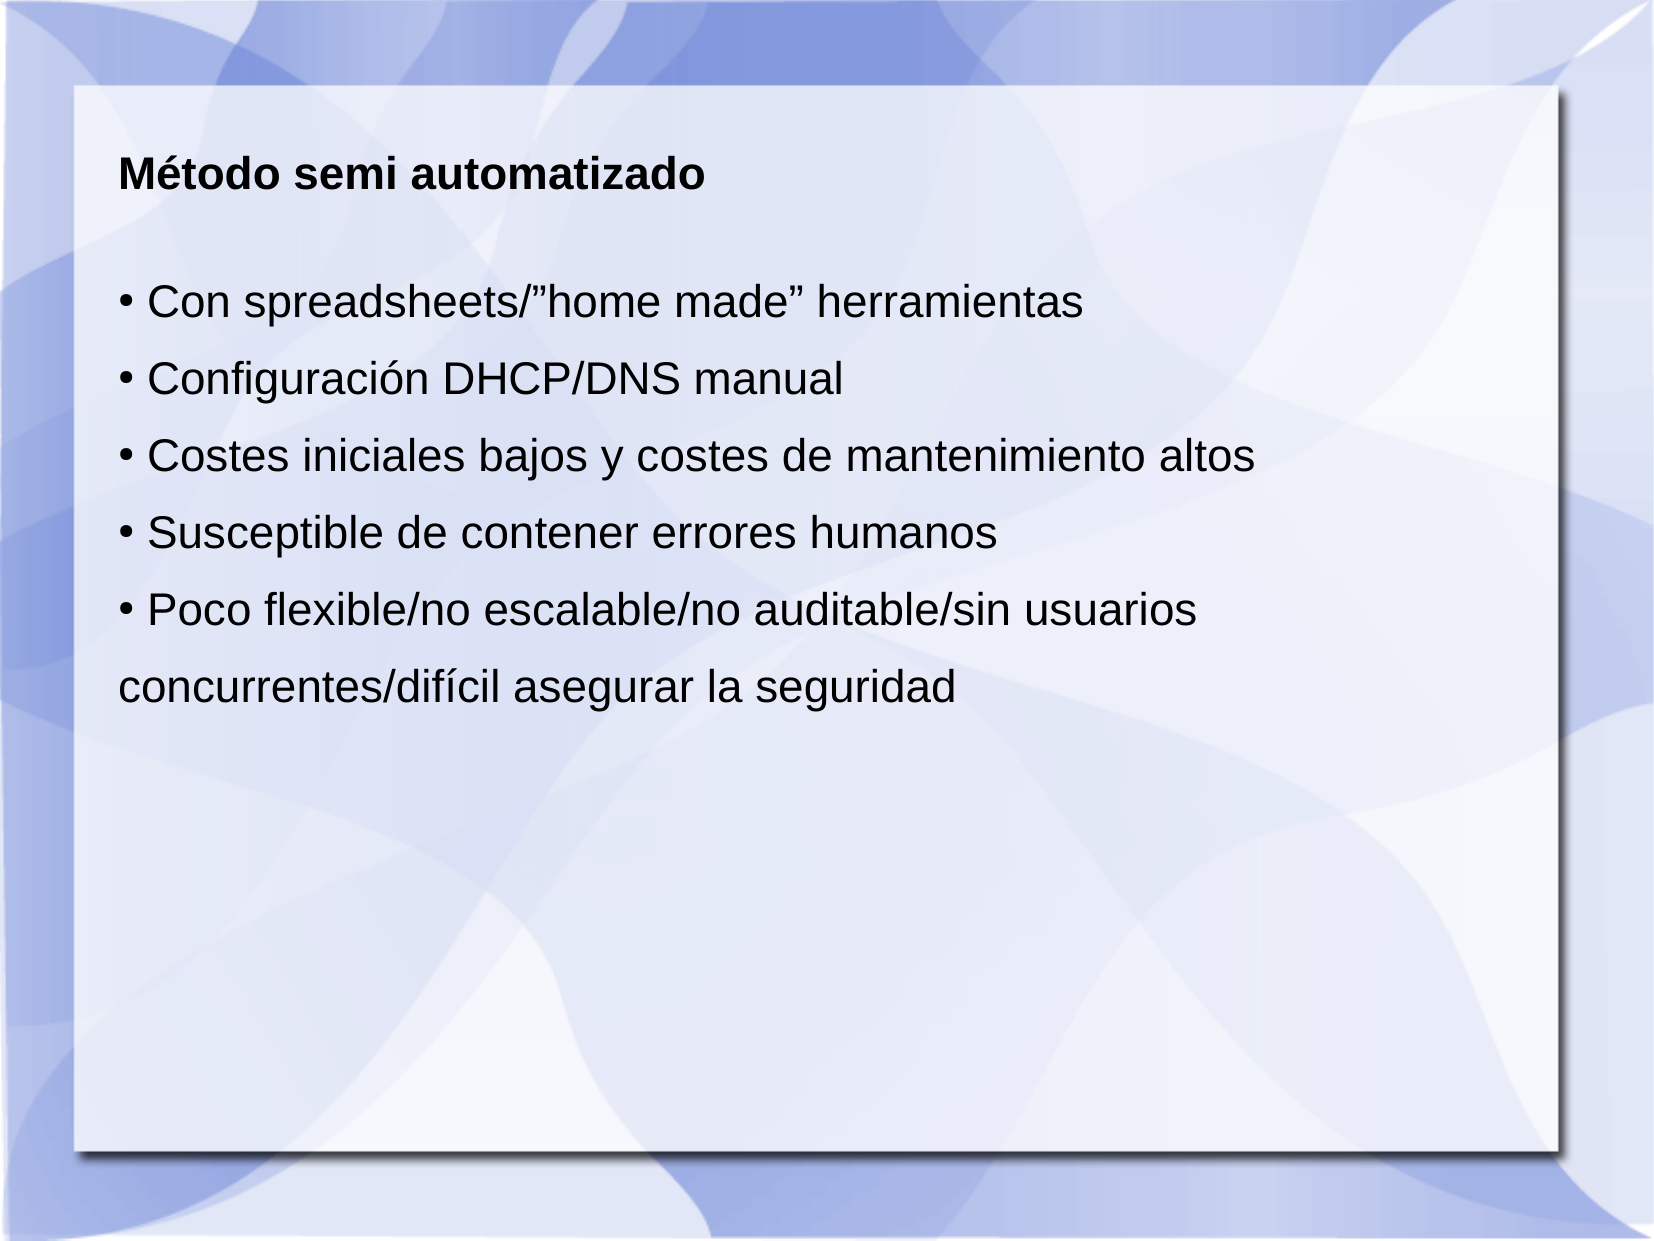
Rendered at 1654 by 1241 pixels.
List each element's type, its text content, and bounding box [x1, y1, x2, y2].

picture [0, 0, 1654, 1241]
text_box Método semi automatizado Con spreadsheets/”home made” herramientas Configuración DHCP/DNS manual Costes iniciales bajos y costes de mantenimiento altos Susceptible de contener errores humanos Poco flexible/no escalable/no auditable/sin usuarios concurrentes/difícil asegurar la seguridad [118, 47, 1571, 916]
